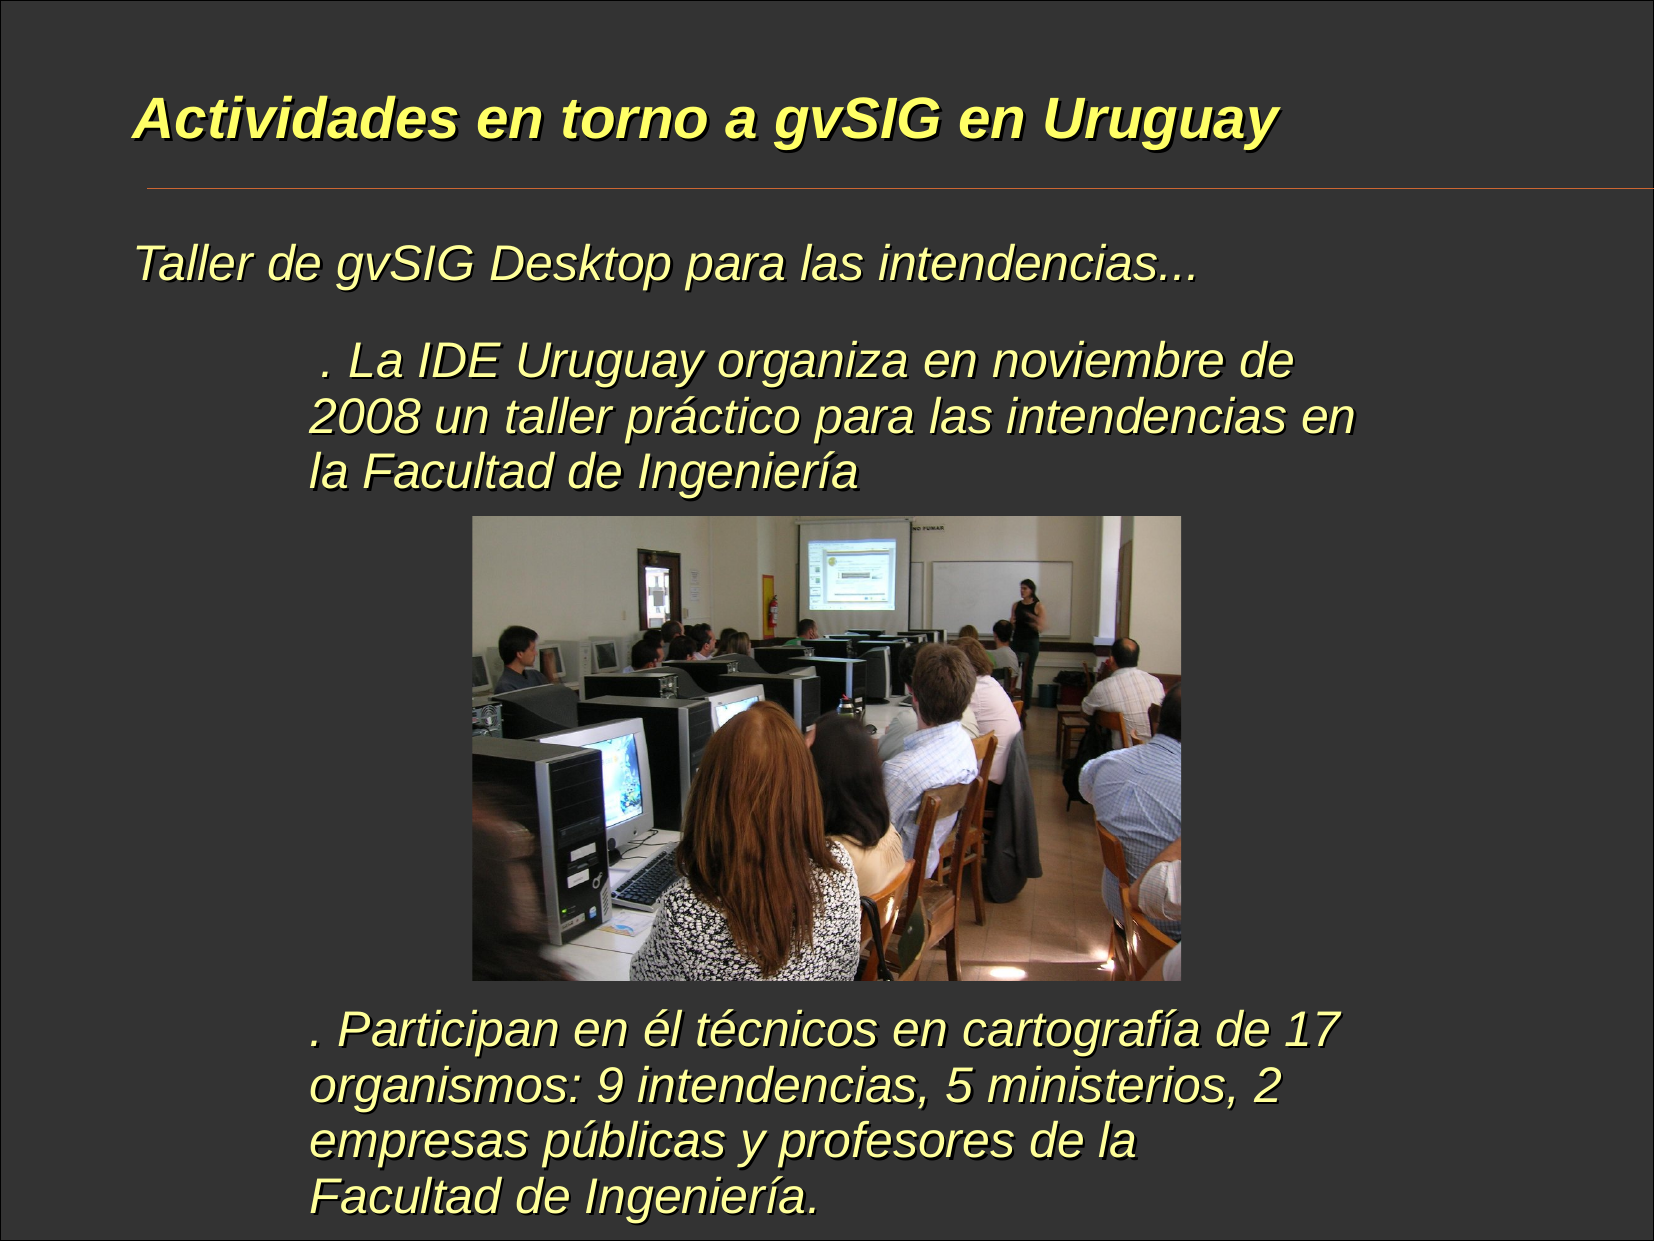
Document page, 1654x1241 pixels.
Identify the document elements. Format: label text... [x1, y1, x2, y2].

text_box [0, 0, 1654, 1241]
picture [472, 516, 1182, 981]
text_box Actividades en torno a gvSIG en Uruguay [118, 78, 1536, 169]
text_box Taller de gvSIG Desktop para las intendencias... [118, 228, 1477, 299]
text_box . La IDE Uruguay organiza en noviembre de 2008 un taller práctico para las intendencias en la Facultad de Ingeniería . Participan en él técnicos en cartografía de 17 organismos: 9 intendencias, 5 ministerios, 2 empresas públicas y profesores de la Facultad de Ingeniería. [295, 324, 1418, 1232]
